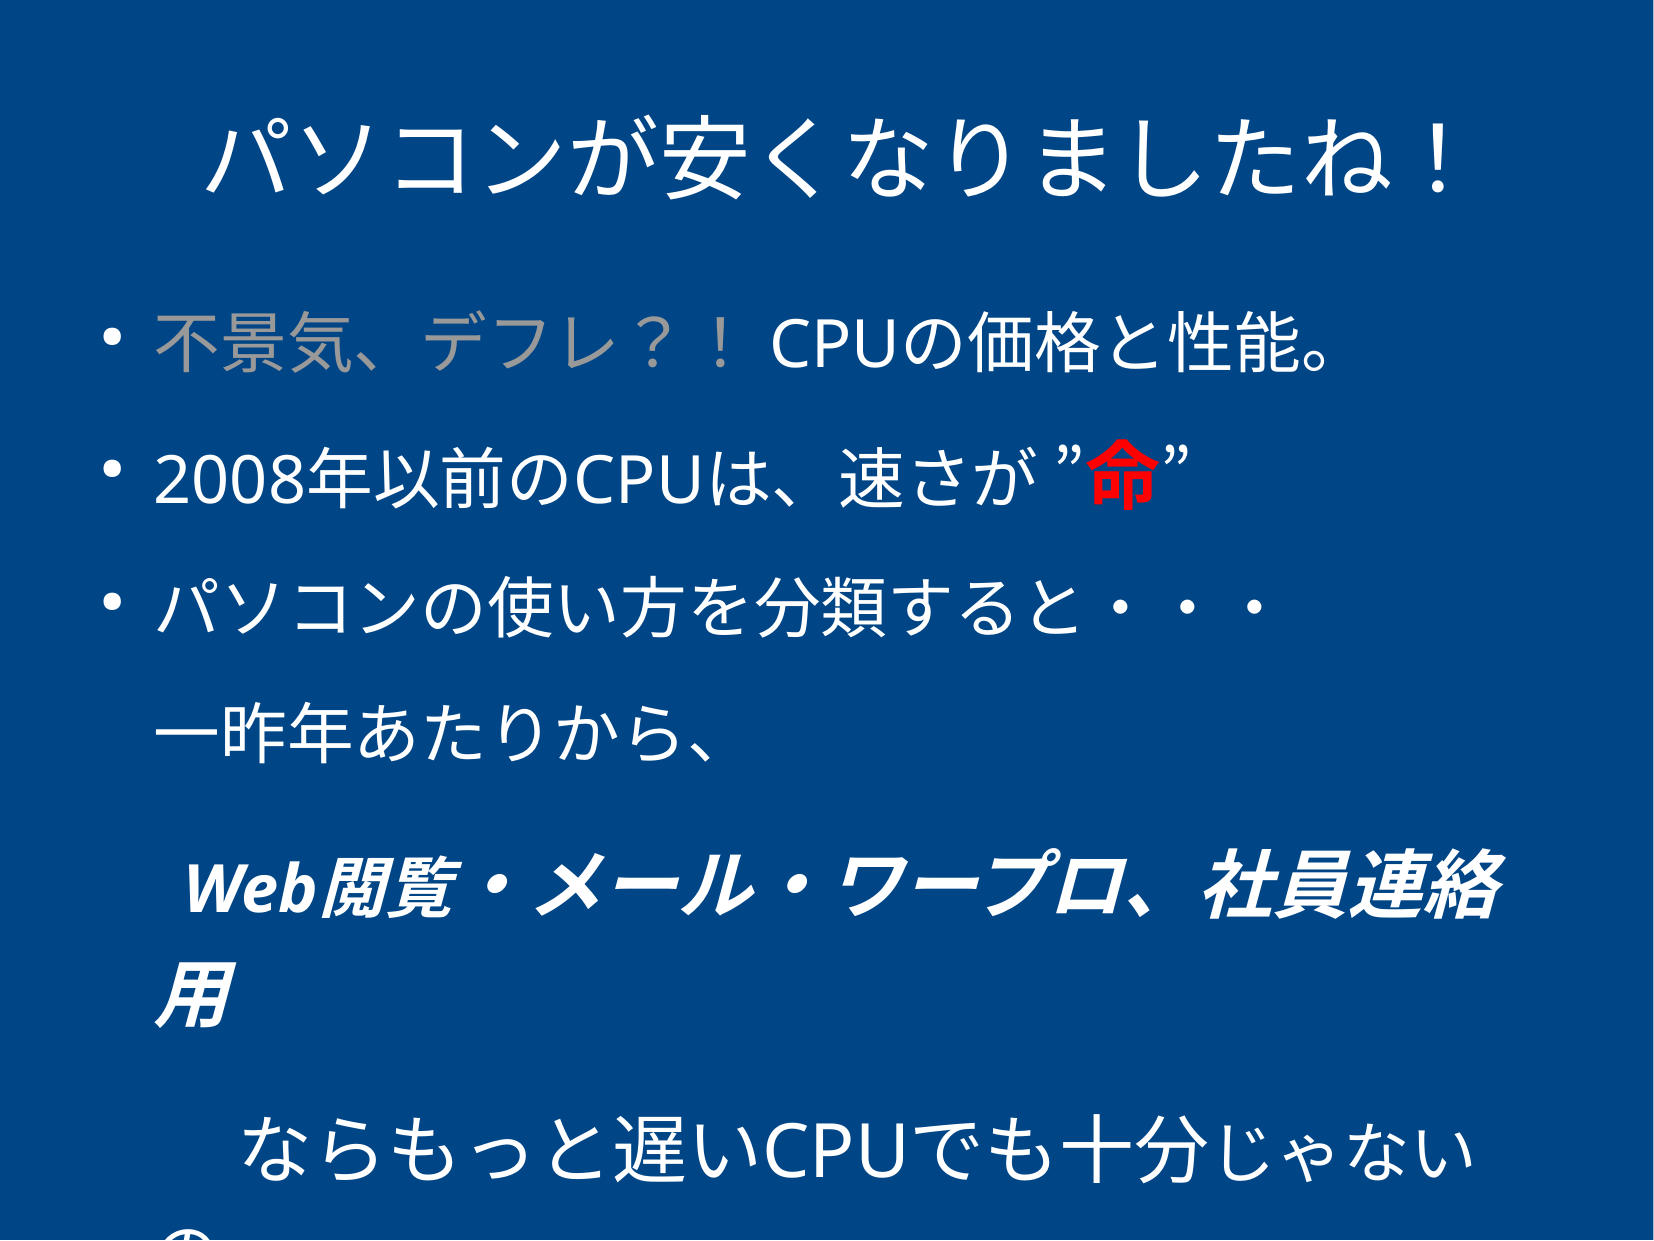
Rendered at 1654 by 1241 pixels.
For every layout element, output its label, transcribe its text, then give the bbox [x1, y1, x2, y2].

list 不景気、デフレ？！ CPUの価格と性能。 2008年以前のCPUは、速さが ”命” パソコンの使い方を分類すると・・・ 一昨年あたりから、 Web閲覧・メール・ワープロ、社員連絡用 ならもっと遅いCPUでも十分じゃないの。 [82, 290, 1565, 1093]
title パソコンが安くなりましたね！ [82, 56, 1571, 250]
